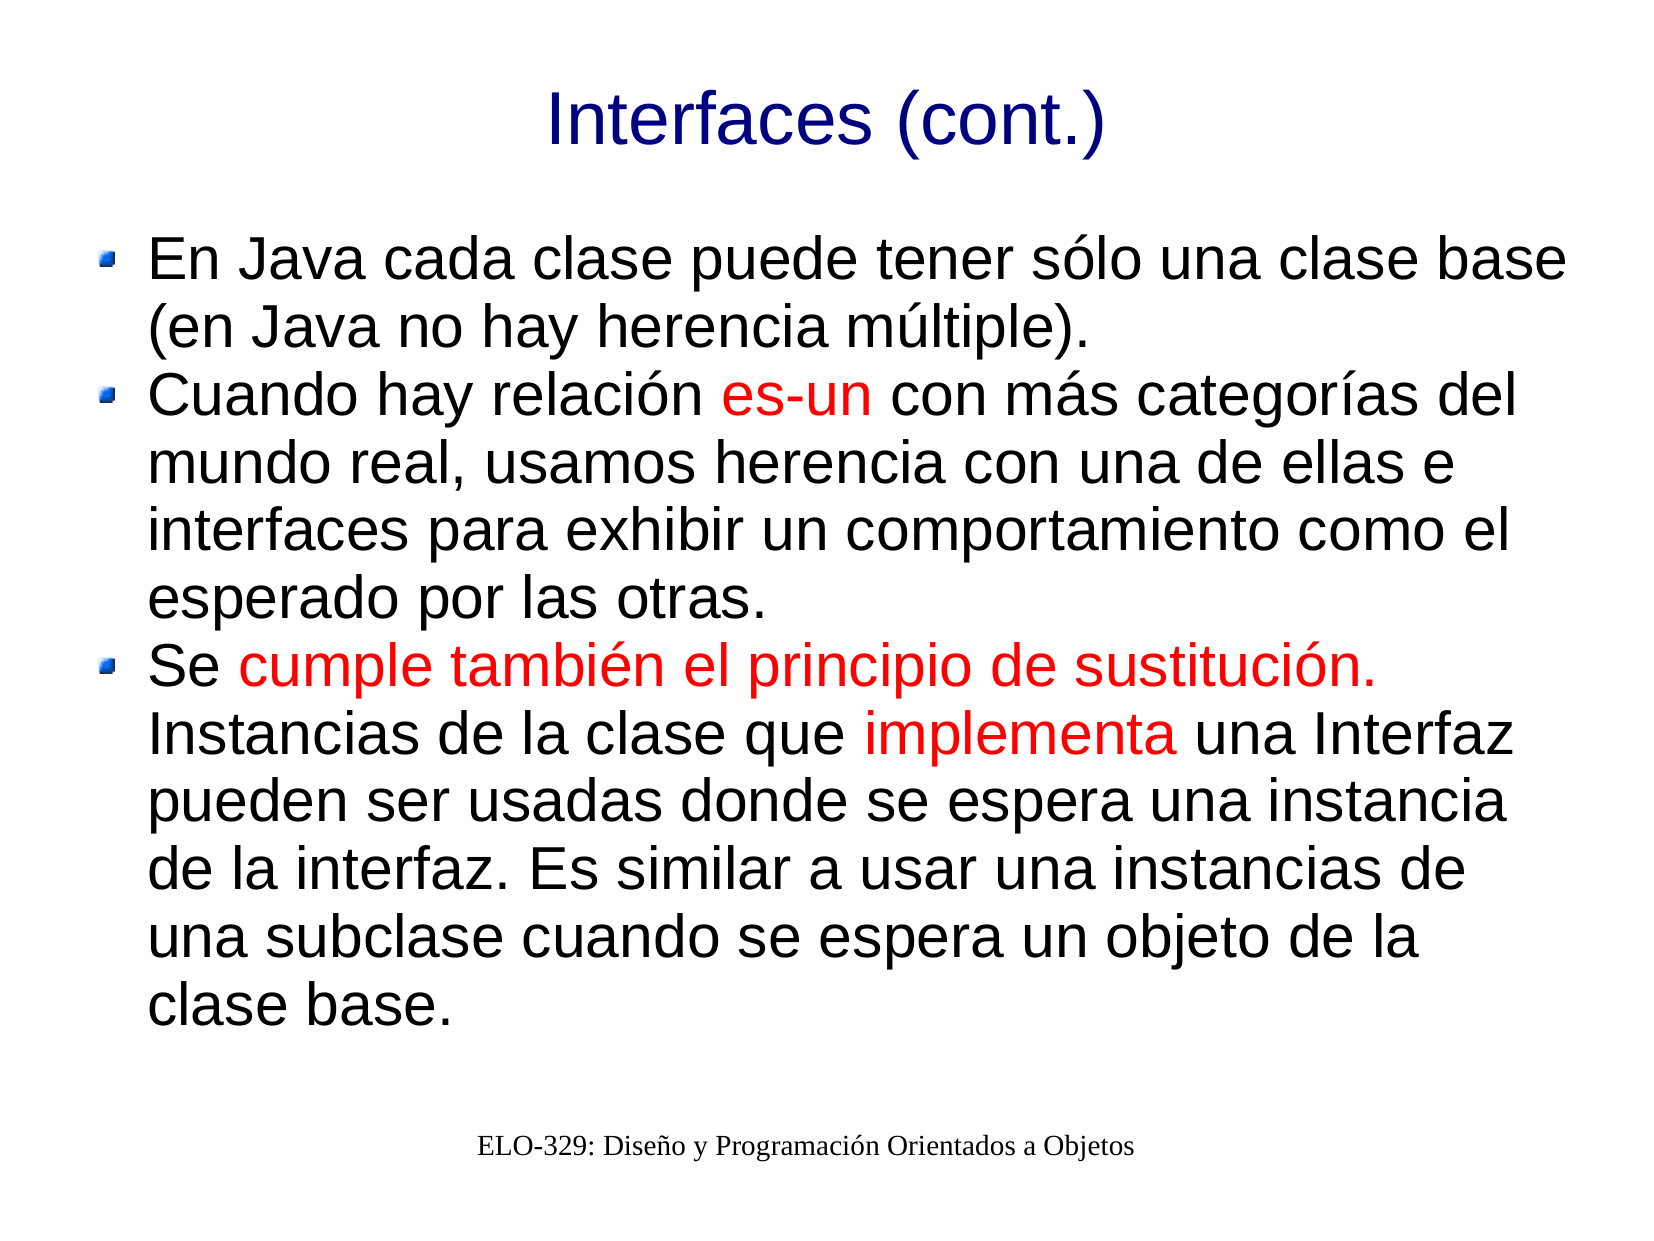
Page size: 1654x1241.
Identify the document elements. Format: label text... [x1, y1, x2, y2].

list En Java cada clase puede tener sólo una clase base (en Java no hay herencia múltiple). Cuando hay relación es-un con más categorías del mundo real, usamos herencia con una de ellas e interfaces para exhibir un comportamiento como el esperado por las otras. Se cumple también el principio de sustitución. Instancias de la clase que implementa una Interfaz pueden ser usadas donde se espera una instancia de la interfaz. Es similar a usar una instancias de una subclase cuando se espera un objeto de la clase base. [82, 225, 1571, 1126]
title Interfaces (cont.)‏ [82, 49, 1571, 188]
